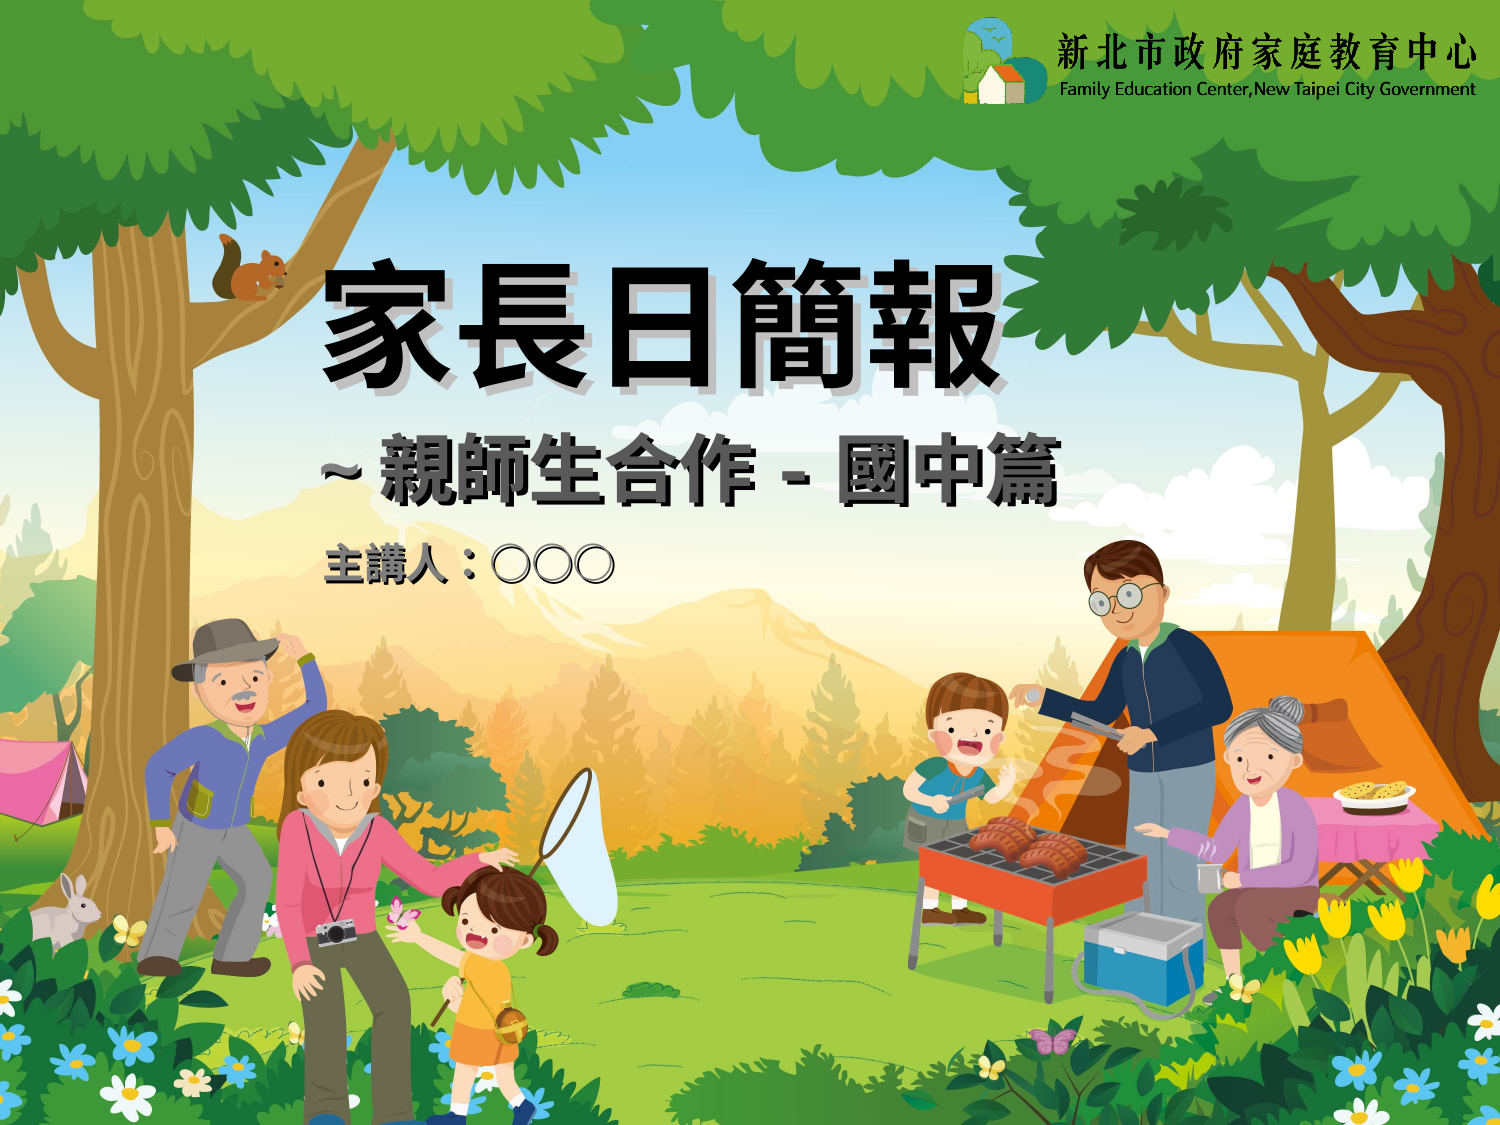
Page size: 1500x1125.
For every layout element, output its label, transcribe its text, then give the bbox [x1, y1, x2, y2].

text_box 家長日簡報 [301, 231, 1043, 414]
text_box 主講人：○○○ [307, 529, 766, 596]
text_box ~親師生合作-國中篇 [303, 413, 1317, 520]
picture [936, 0, 1500, 126]
